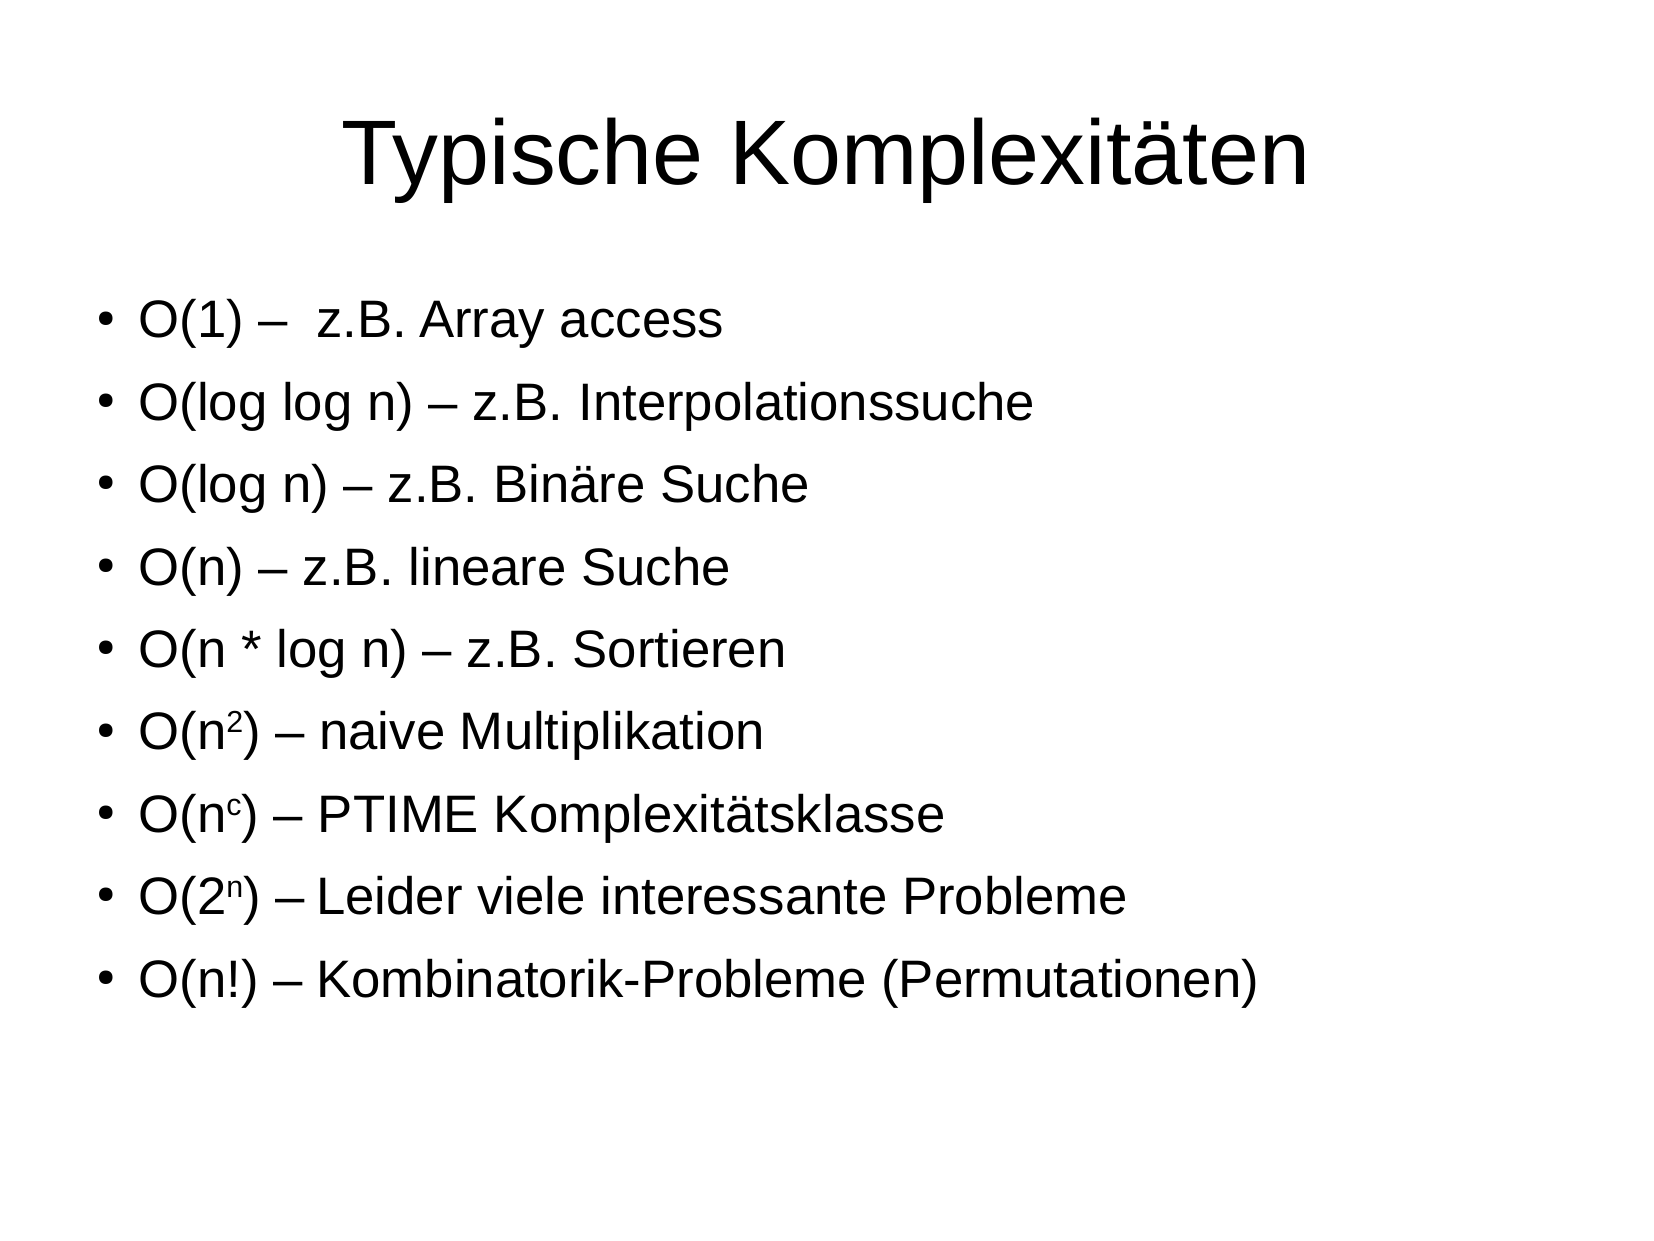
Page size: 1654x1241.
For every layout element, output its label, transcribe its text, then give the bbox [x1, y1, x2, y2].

list O(1) – z.B. Array access O(log log n) – z.B. Interpolationssuche O(log n) – z.B. Binäre Suche O(n) – z.B. lineare Suche O(n * log n) – z.B. Sortieren O(n2) – naive Multiplikation O(nc) – PTIME Komplexitätsklasse O(2n) – Leider viele interessante Probleme O(n!) – Kombinatorik-Probleme (Permutationen) [82, 290, 1571, 1010]
title Typische Komplexitäten [82, 49, 1571, 257]
